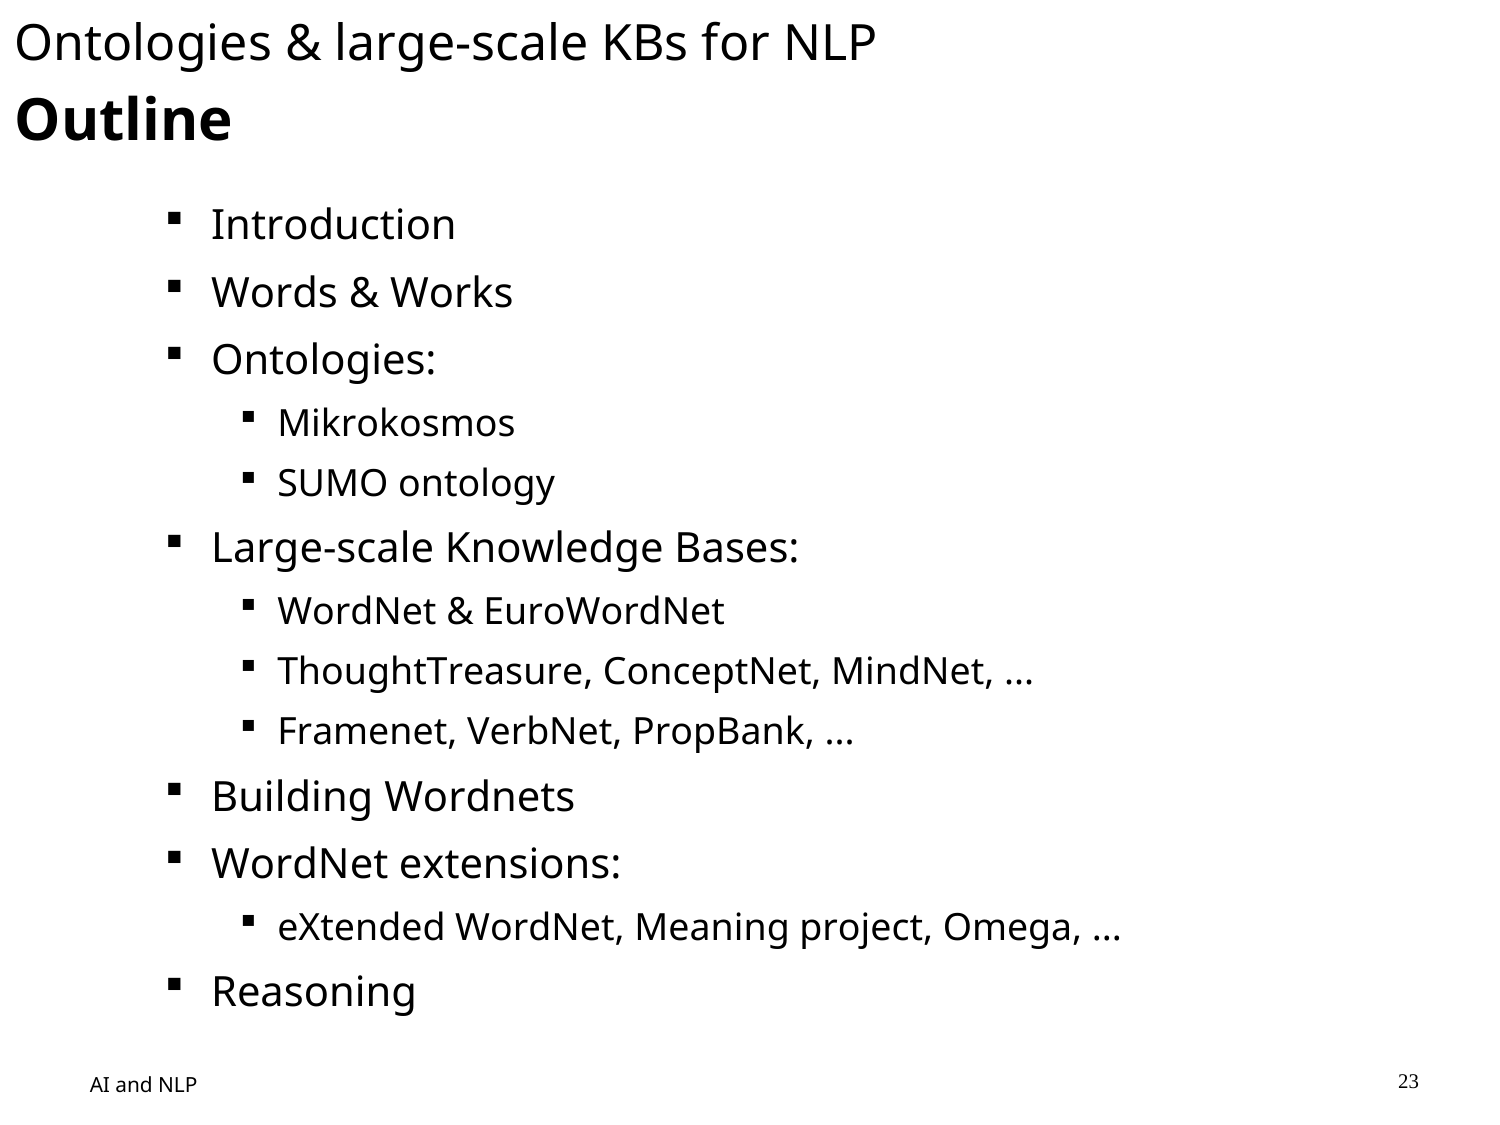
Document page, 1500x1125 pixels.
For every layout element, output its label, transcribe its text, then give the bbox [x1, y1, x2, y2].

list Introduction Words & Works Ontologies: Mikrokosmos SUMO ontology Large-scale Knowledge Bases: WordNet & EuroWordNet ThoughtTreasure, ConceptNet, MindNet, ... Framenet, VerbNet, PropBank, ... Building Wordnets WordNet extensions: eXtended WordNet, Meaning project, Omega, ... Reasoning [75, 187, 1438, 1001]
title Ontologies & large-scale KBs for NLP Outline [0, 0, 1500, 156]
